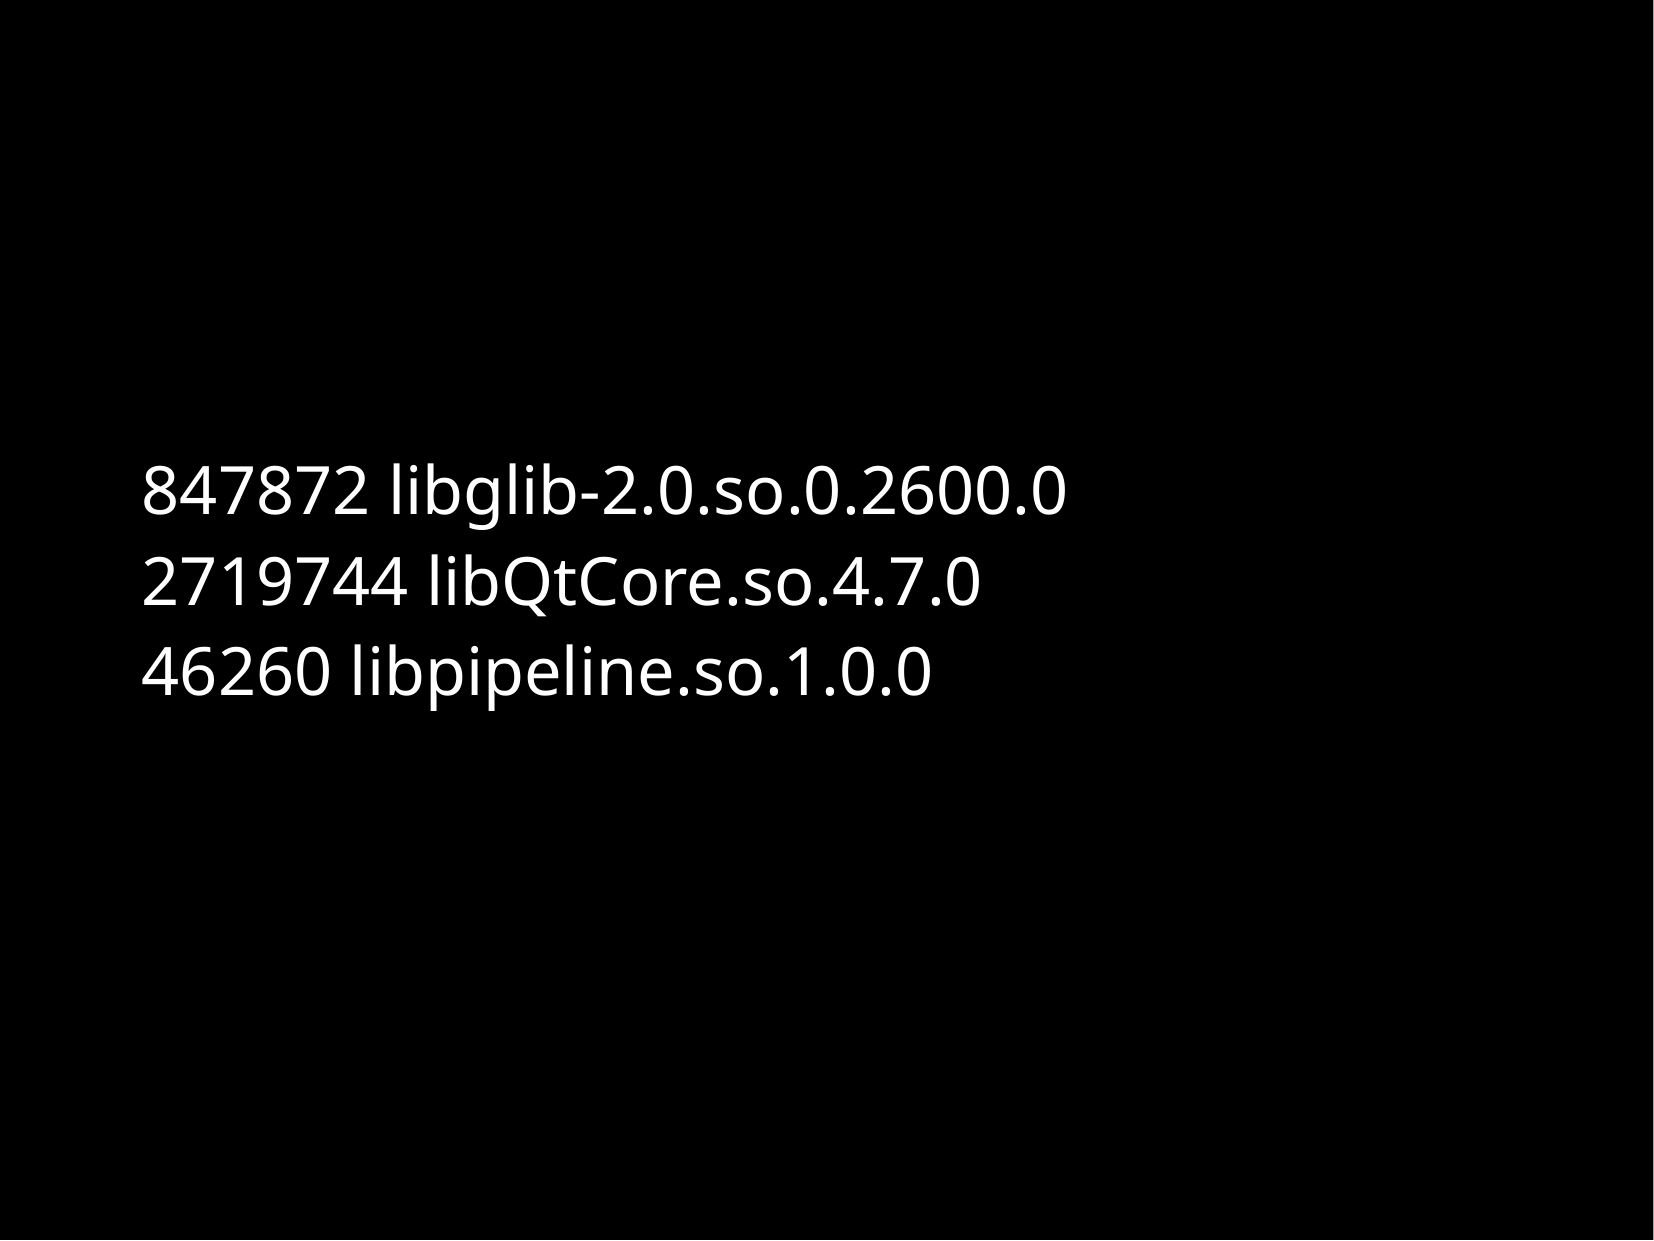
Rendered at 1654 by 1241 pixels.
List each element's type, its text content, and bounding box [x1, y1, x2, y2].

subtitle 847872 libglib-2.0.so.0.2600.0 2719744 libQtCore.so.4.7.0 46260 libpipeline.so.1.0.0 [82, 56, 1571, 1102]
